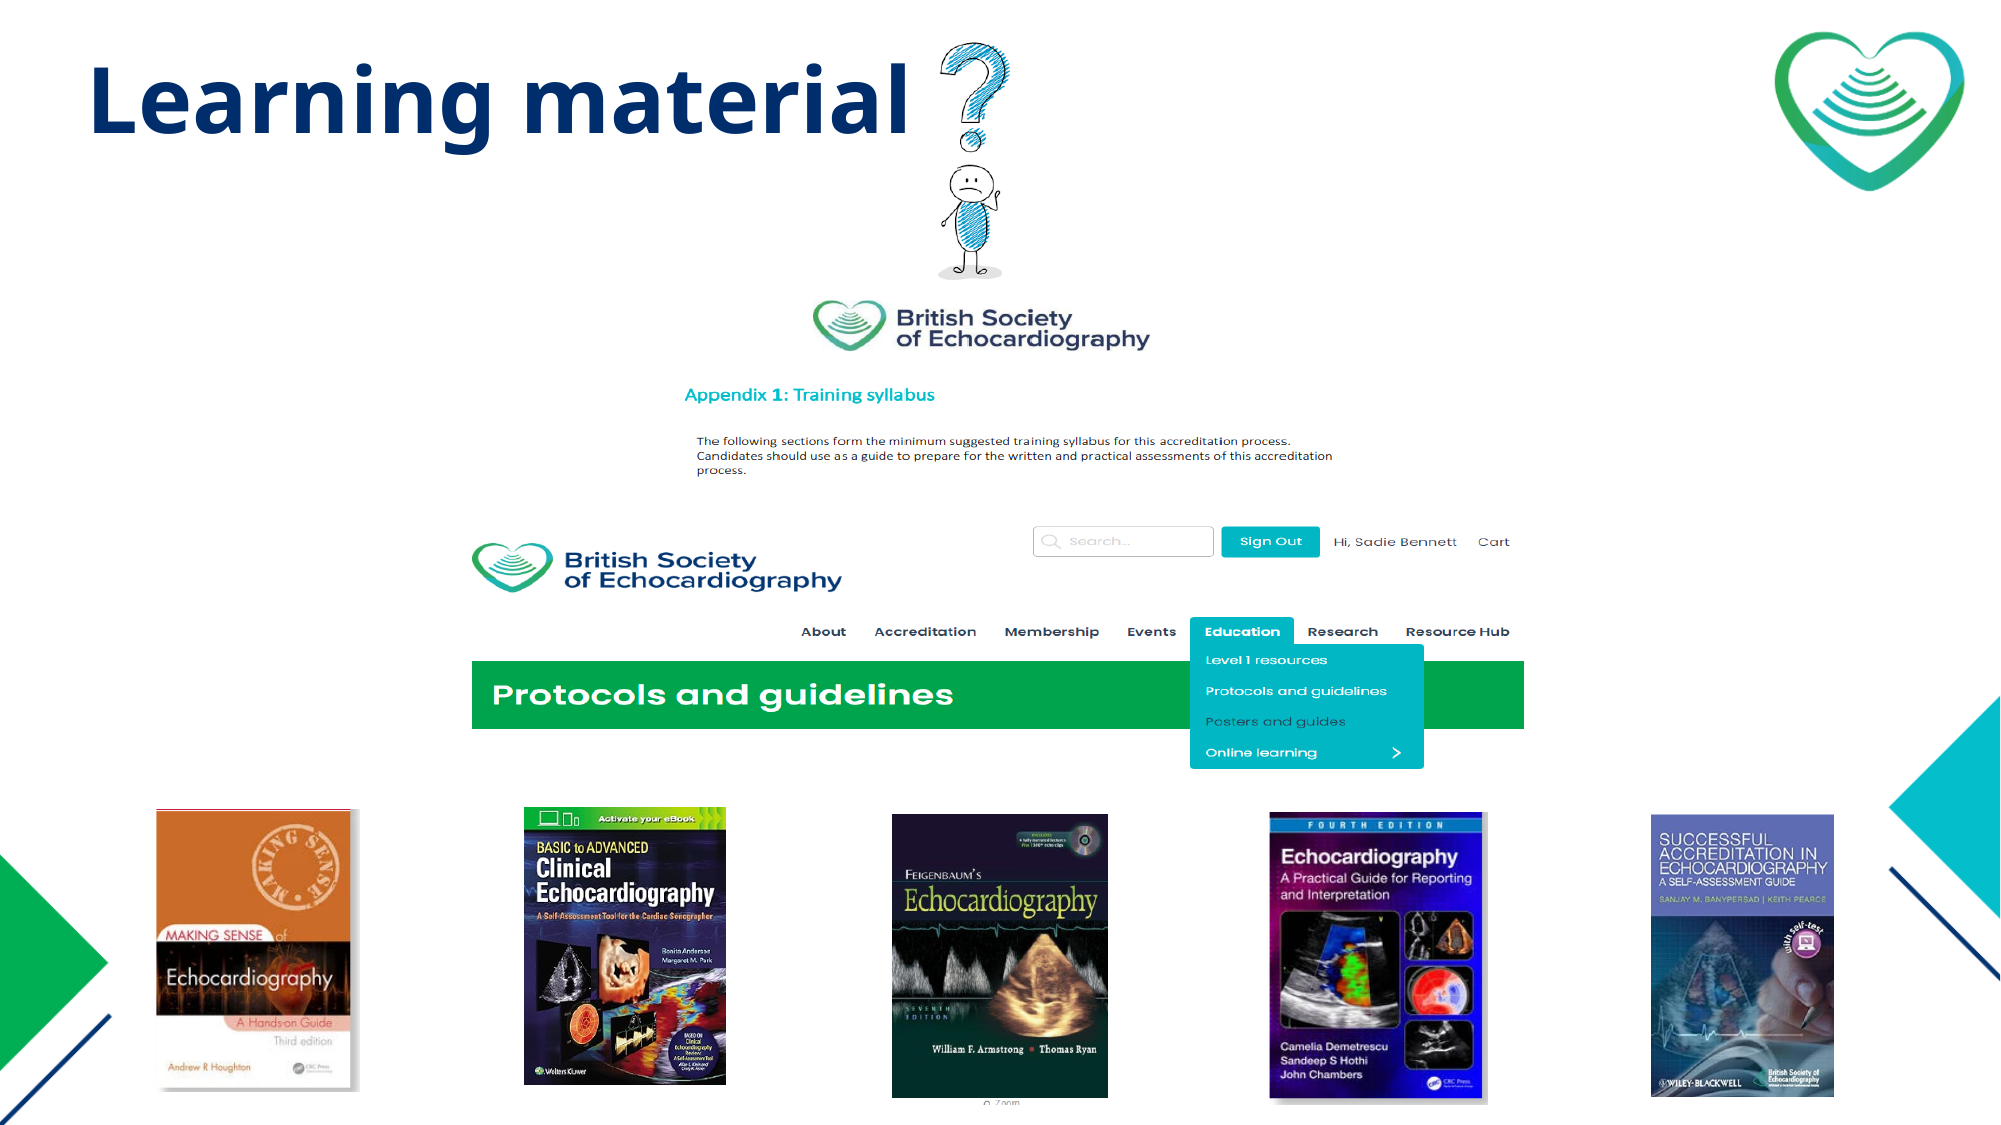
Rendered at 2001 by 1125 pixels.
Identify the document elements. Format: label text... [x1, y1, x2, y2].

picture [459, 522, 1553, 775]
title Learning material [71, 46, 914, 265]
picture [516, 798, 738, 1103]
picture [652, 26, 1348, 494]
picture [887, 809, 1113, 1105]
picture [1265, 812, 1488, 1106]
picture [1643, 809, 1840, 1105]
title Learning material [1034, 46, 1797, 265]
picture [150, 809, 360, 1092]
